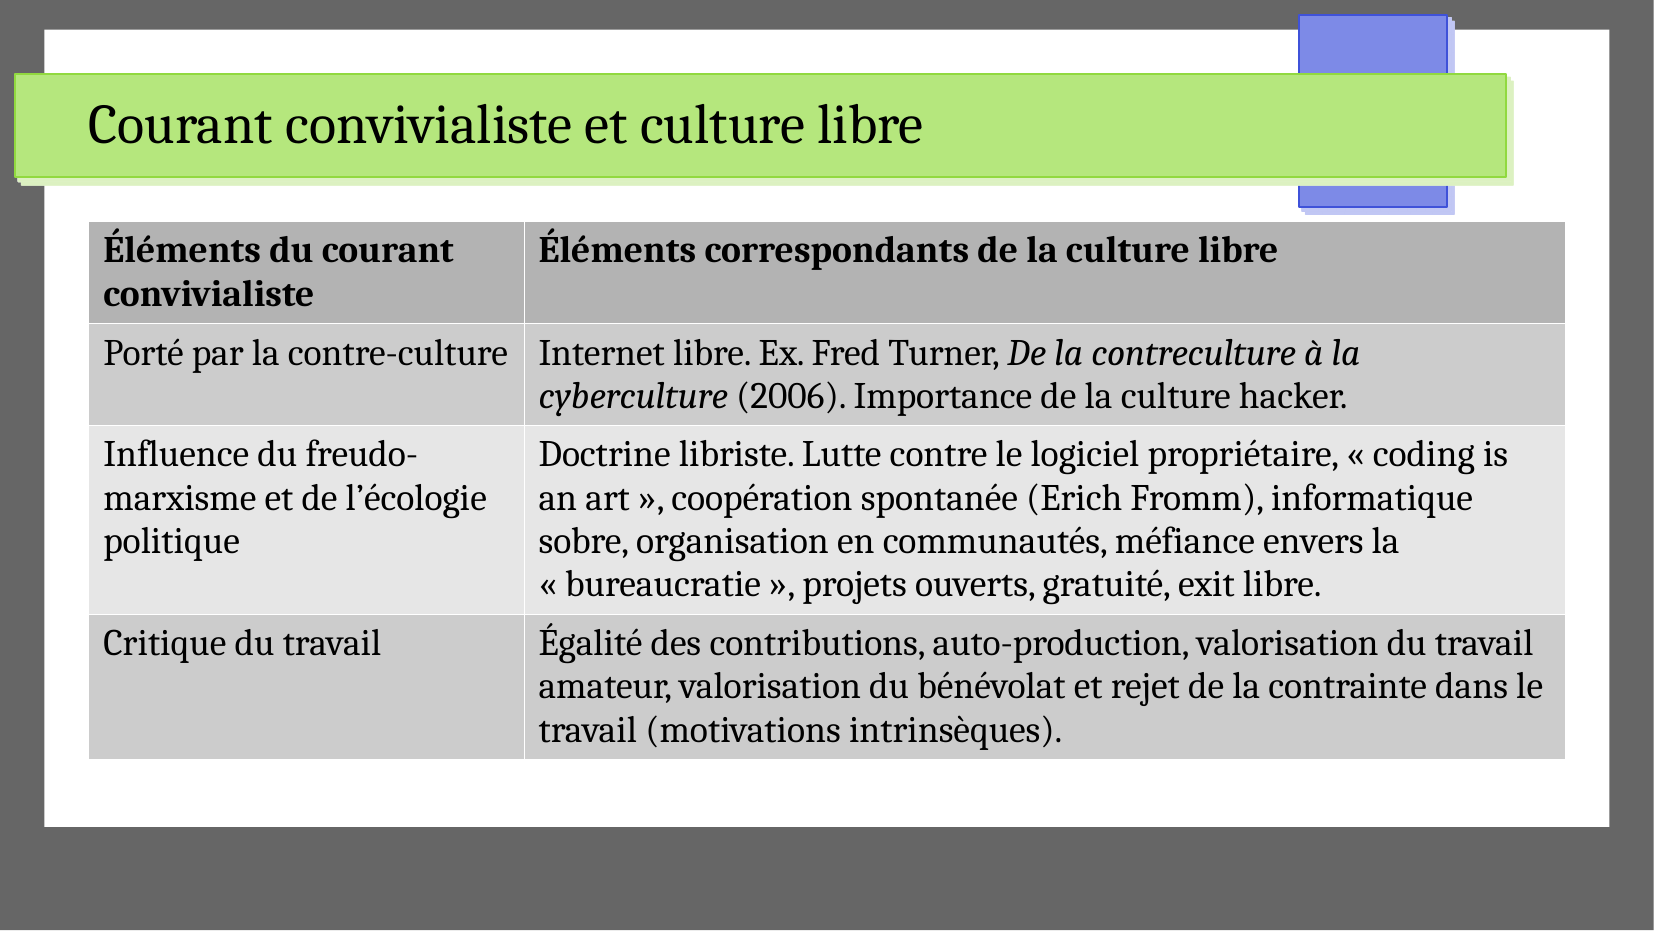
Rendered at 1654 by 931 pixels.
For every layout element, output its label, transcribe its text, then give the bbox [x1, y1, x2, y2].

table_cell Critique du travail [89, 615, 524, 759]
table_header Éléments correspondants de la culture libre [525, 222, 1565, 323]
table_cell Porté par la contre-culture [89, 324, 524, 425]
table_cell Influence du freudo-marxisme et de l’écologie politique [89, 426, 524, 614]
table_header Éléments du courant convivialiste [89, 222, 524, 323]
table_cell Doctrine libriste. Lutte contre le logiciel propriétaire, « coding is an art », coopération spontanée (Erich Fromm), informatique sobre, organisation en communautés, méfiance envers la « bureaucratie », projets ouverts, gratuité, exit libre. [525, 426, 1565, 614]
table_cell Égalité des contributions, auto-production, valorisation du travail amateur, valorisation du bénévolat et rejet de la contrainte dans le travail (motivations intrinsèques). [525, 615, 1565, 759]
table_cell Internet libre. Ex. Fred Turner, De la contreculture à la cyberculture (2006). Importance de la culture hacker. [525, 324, 1565, 425]
title Courant convivialiste et culture libre [88, 73, 1506, 178]
